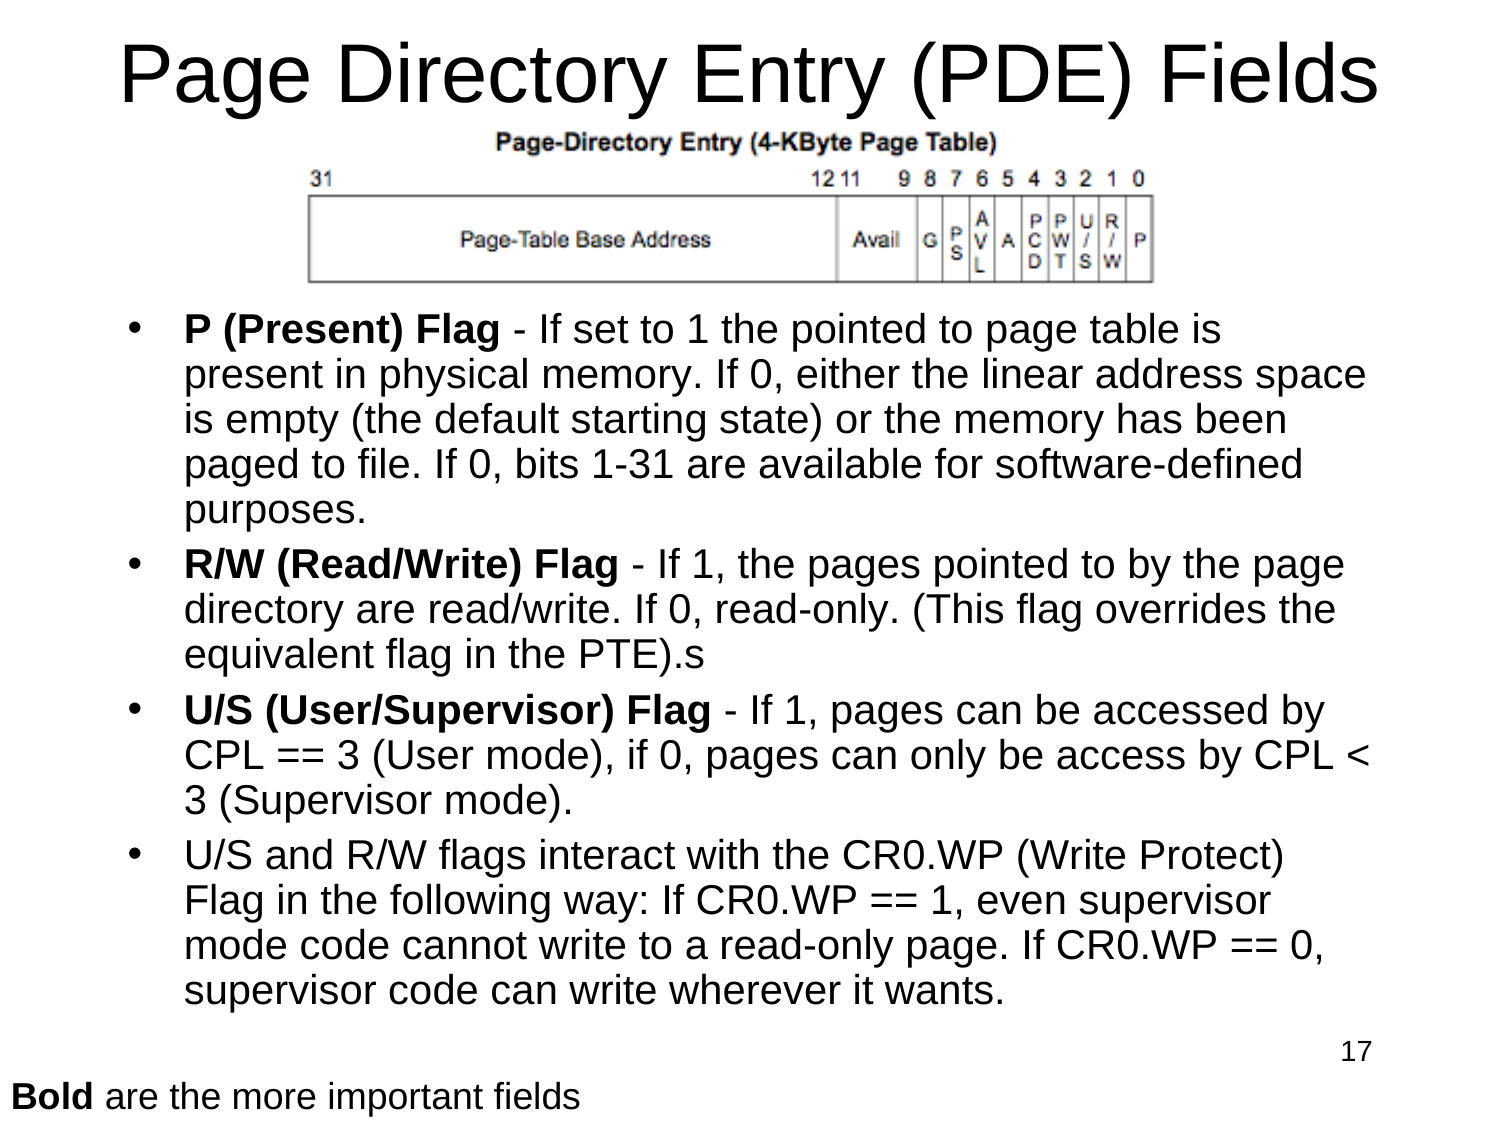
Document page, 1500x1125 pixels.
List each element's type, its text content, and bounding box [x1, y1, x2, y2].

list P (Present) Flag - If set to 1 the pointed to page table is present in physical memory. If 0, either the linear address space is empty (the default starting state) or the memory has been paged to file. If 0, bits 1-31 are available for software-defined purposes. R/W (Read/Write) Flag - If 1, the pages pointed to by the page directory are read/write. If 0, read-only. (This flag overrides the equivalent flag in the PTE).s U/S (User/Supervisor) Flag - If 1, pages can be accessed by CPL == 3 (User mode), if 0, pages can only be access by CPL < 3 (Supervisor mode). U/S and R/W flags interact with the CR0.WP (Write Protect) Flag in the following way: If CR0.WP == 1, even supervisor mode code cannot write to a read-only page. If CR0.WP == 0, supervisor code can write wherever it wants. [112, 299, 1388, 1022]
picture [300, 163, 1165, 294]
text_box <number> [1074, 1025, 1388, 1101]
text_box Bold are the more important fields [0, 1064, 597, 1125]
title Page Directory Entry (PDE) Fields [0, 0, 1500, 163]
